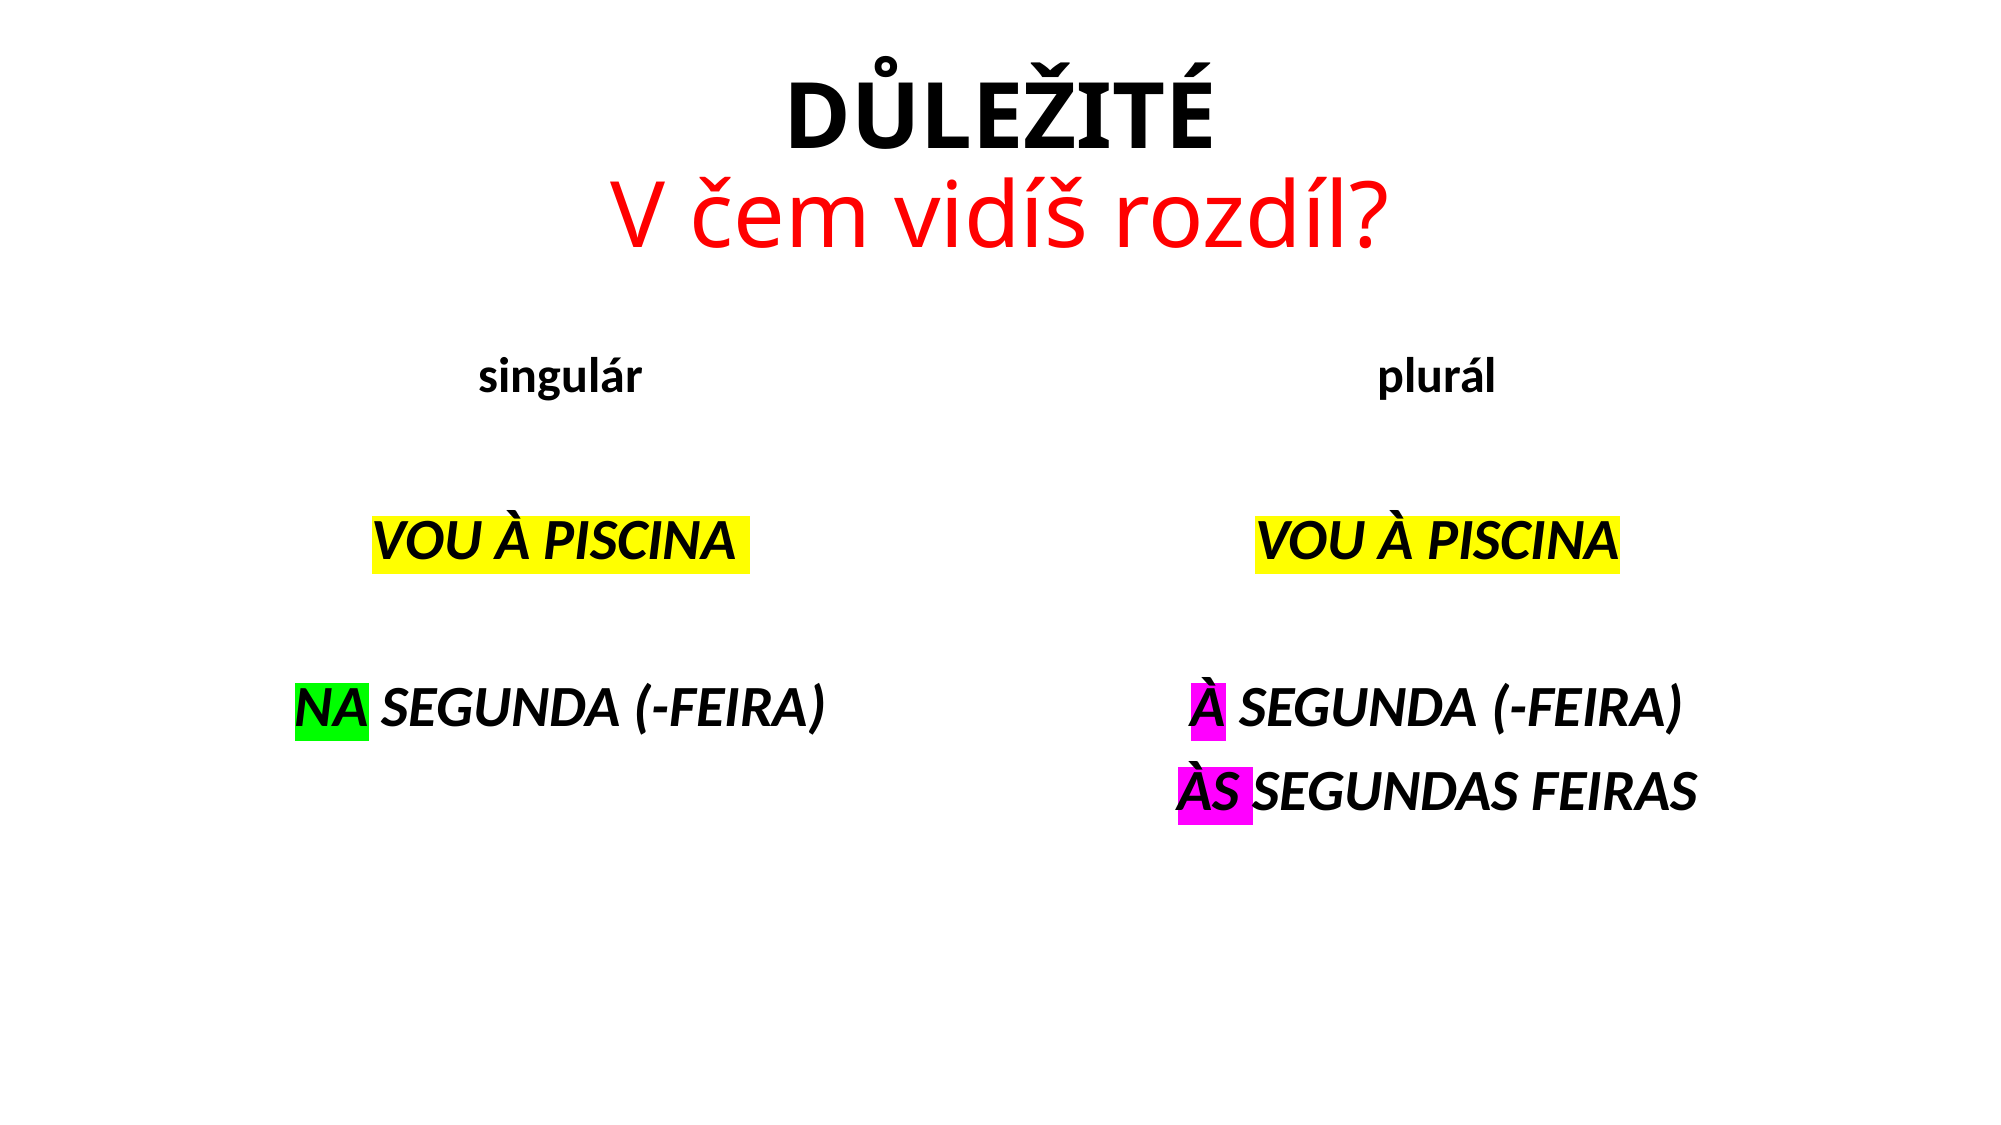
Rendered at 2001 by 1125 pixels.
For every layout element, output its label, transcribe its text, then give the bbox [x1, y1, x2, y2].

list singulár [137, 275, 984, 410]
title DŮLEŽITÉ V čem vidíš rozdíl? [137, 59, 1863, 278]
list VOU À PISCINA NA SEGUNDA (-FEIRA) [137, 410, 984, 1016]
list plurál [1012, 275, 1863, 410]
list VOU À PISCINA À SEGUNDA (-FEIRA) ÀS SEGUNDAS FEIRAS [1012, 410, 1863, 1016]
